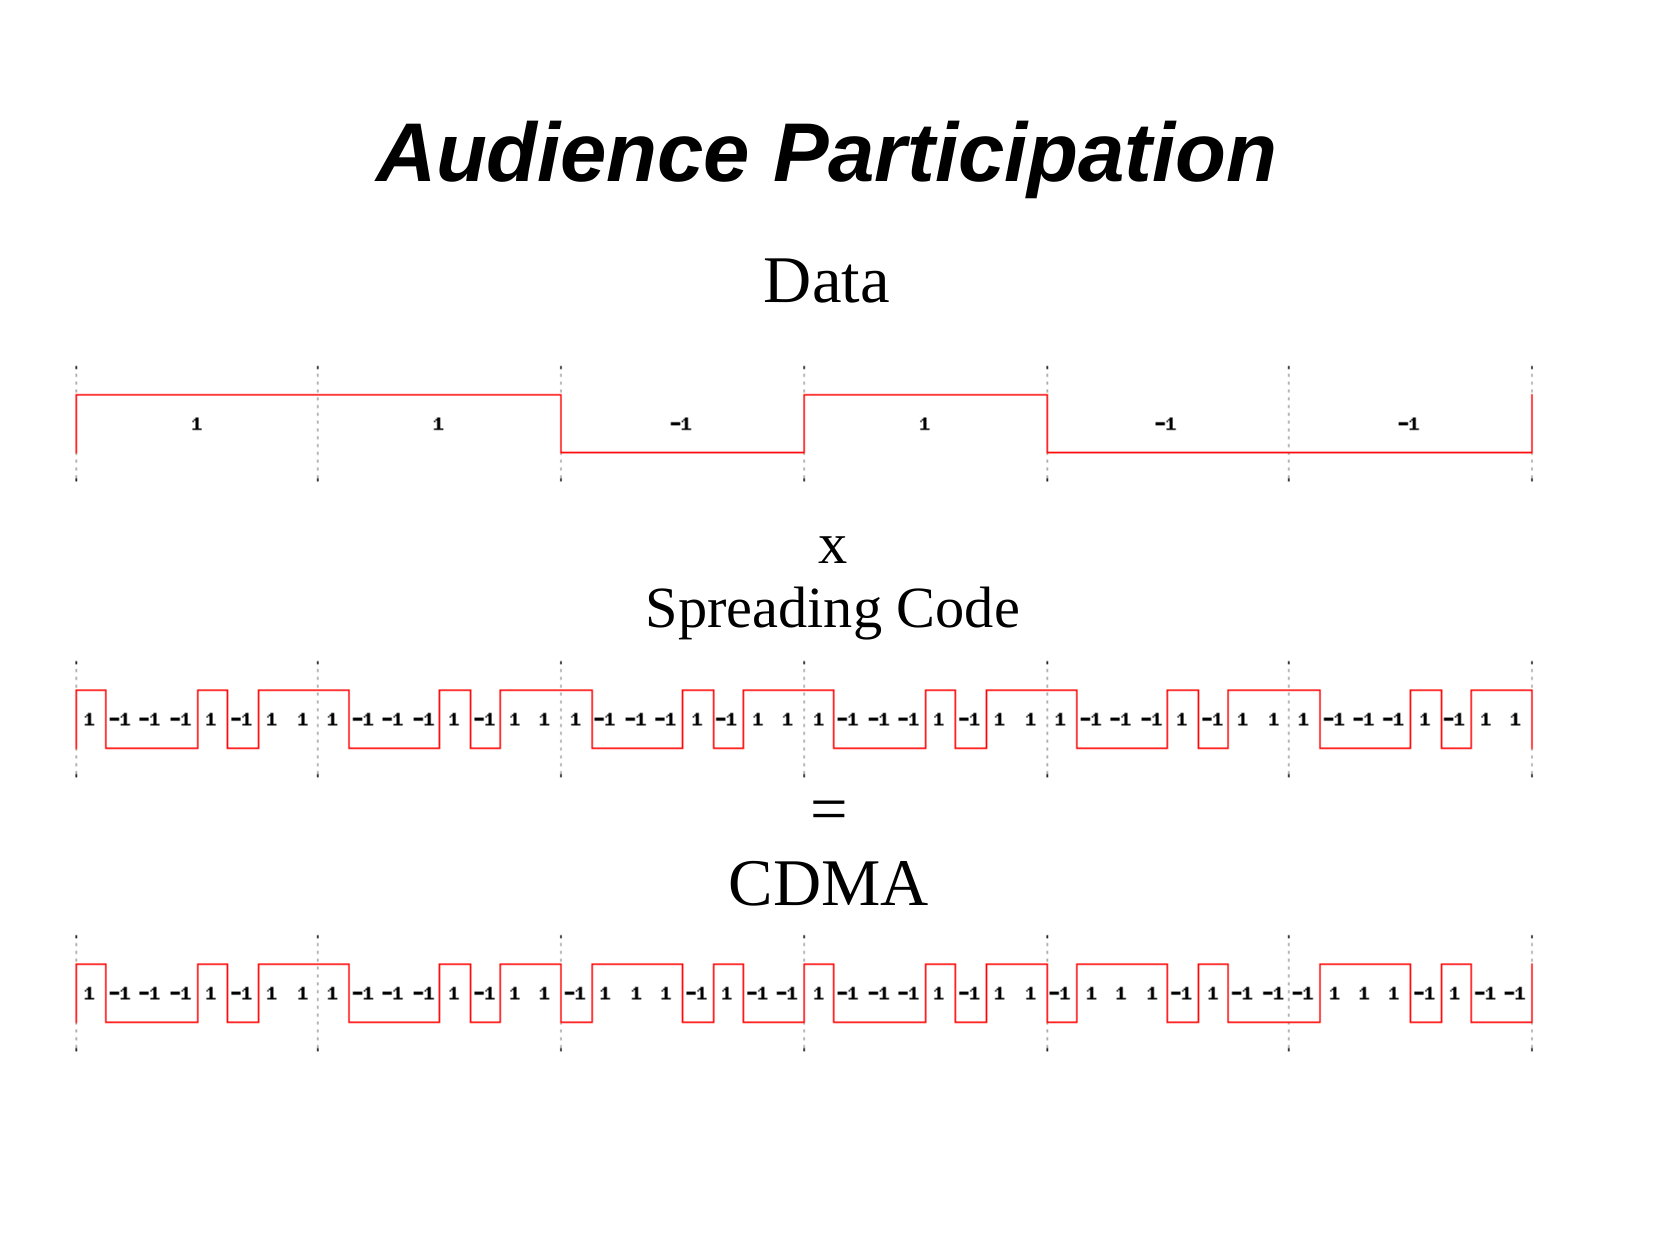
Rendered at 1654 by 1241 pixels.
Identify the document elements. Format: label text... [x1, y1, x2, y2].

text_box = CDMA [85, 771, 1574, 915]
text_box x Spreading Code [88, 511, 1577, 641]
picture [29, 346, 1625, 502]
picture [29, 641, 1625, 798]
picture [29, 915, 1625, 1072]
title Audience Participation [82, 56, 1571, 250]
text_box Data [82, 236, 1572, 325]
